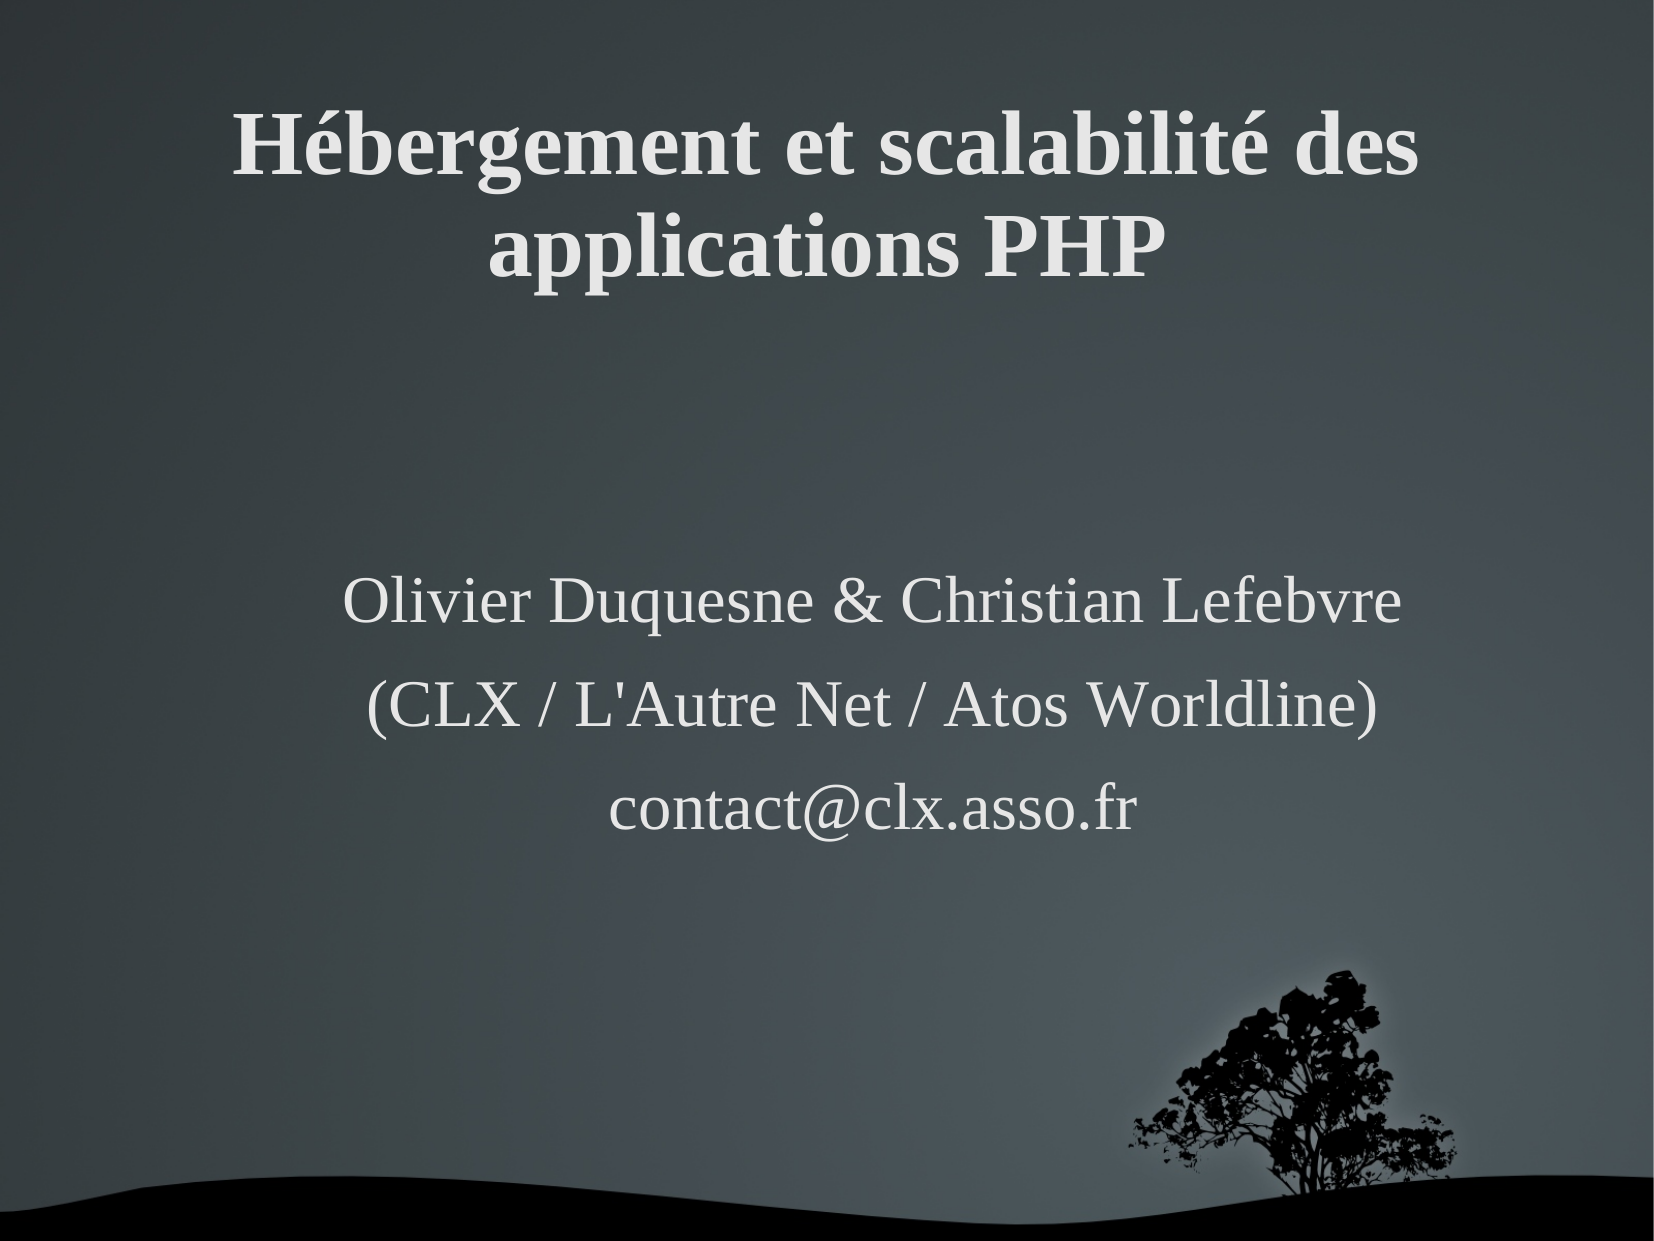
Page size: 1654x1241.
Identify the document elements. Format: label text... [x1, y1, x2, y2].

picture [0, 0, 1654, 1241]
subtitle Olivier Duquesne & Christian Lefebvre (CLX / L'Autre Net / Atos Worldline) contact@clx.asso.fr [178, 364, 1570, 1147]
title Hébergement et scalabilité des applications PHP [121, 74, 1534, 315]
